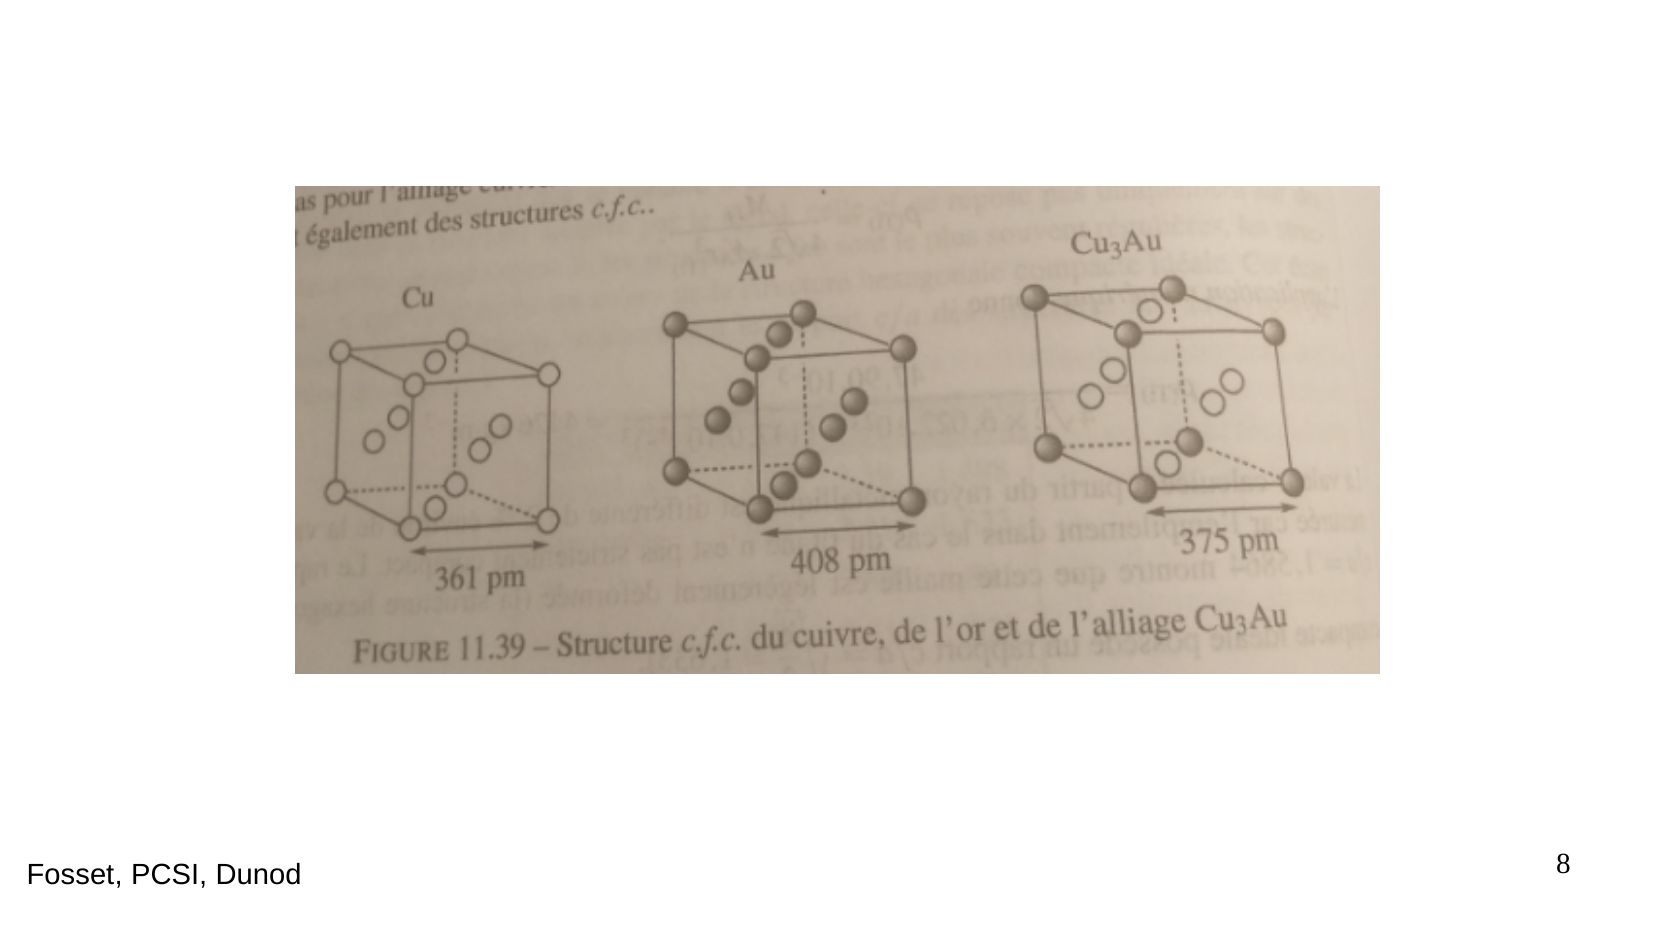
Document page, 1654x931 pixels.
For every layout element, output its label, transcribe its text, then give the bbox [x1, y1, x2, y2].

picture [295, 186, 1380, 674]
text_box Fosset, PCSI, Dunod [11, 850, 367, 931]
